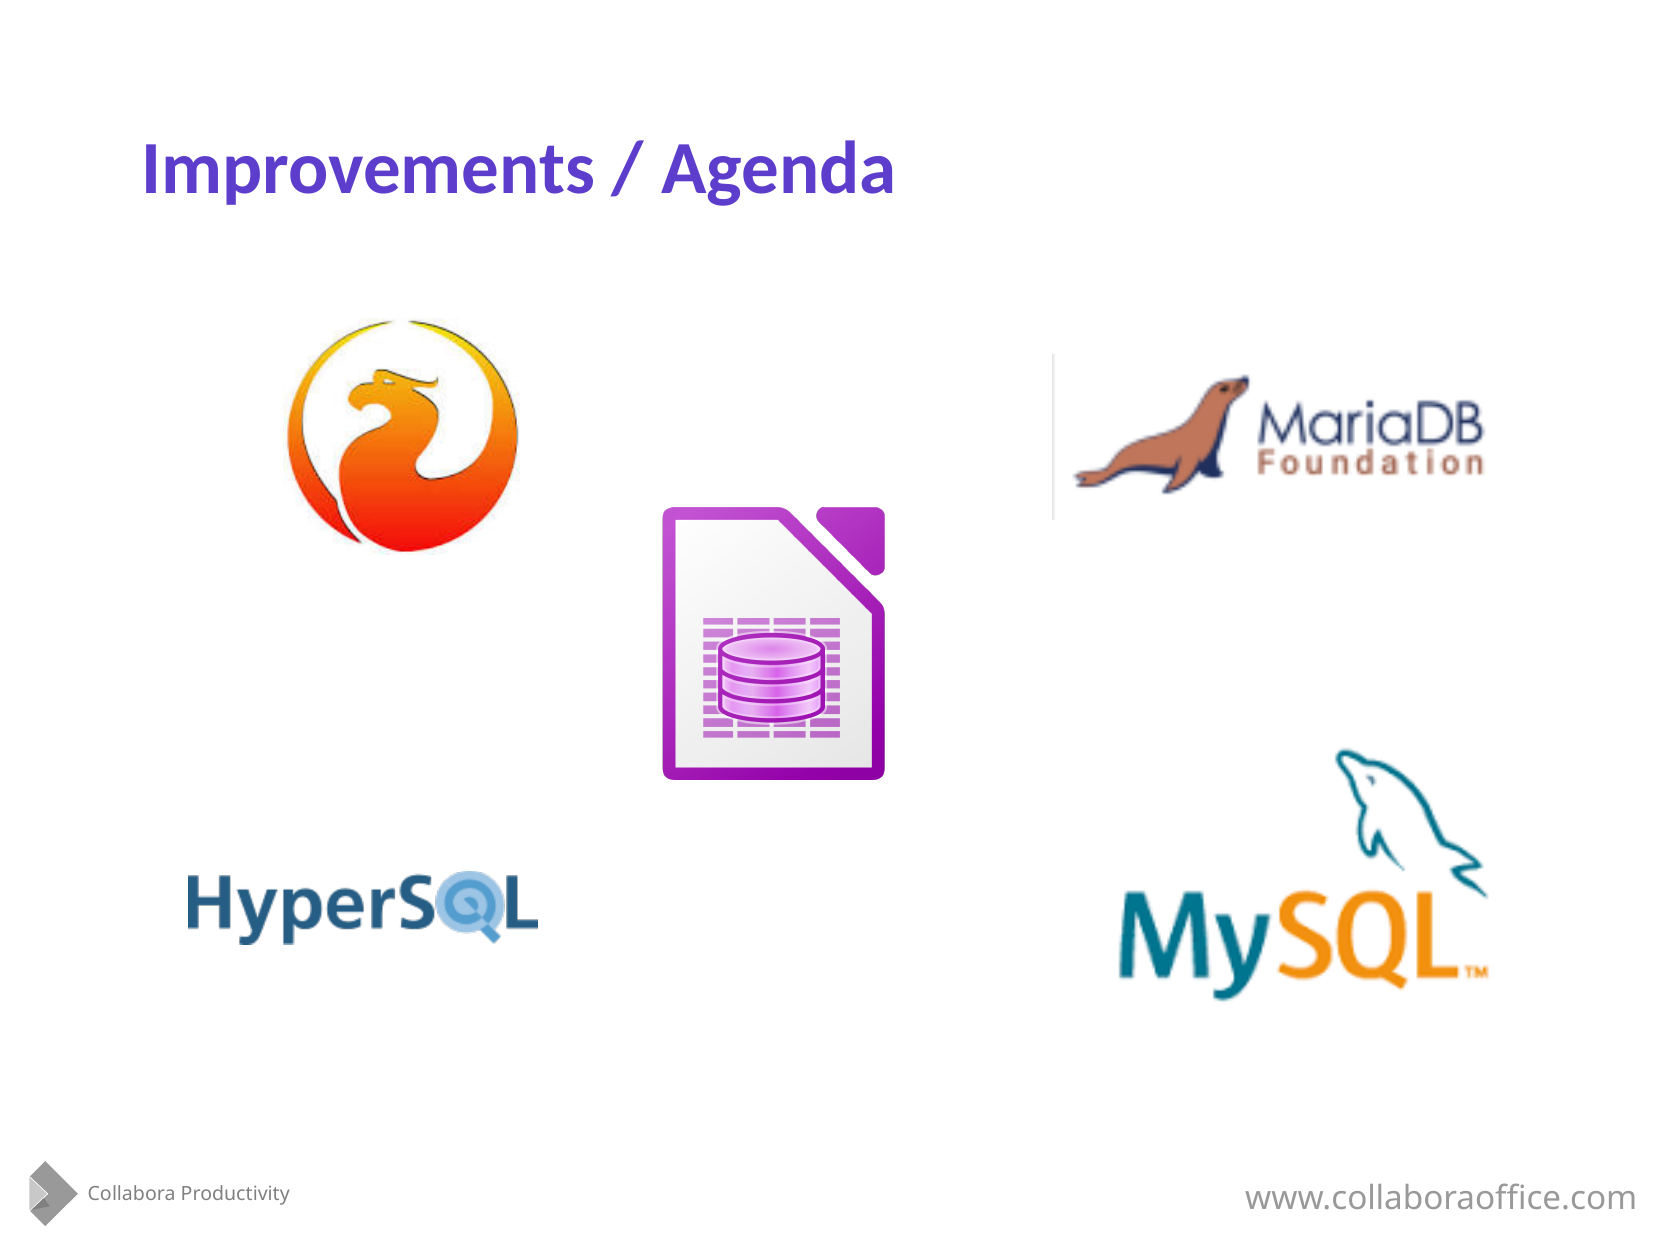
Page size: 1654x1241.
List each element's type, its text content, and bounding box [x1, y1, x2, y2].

picture [1052, 354, 1524, 520]
picture [637, 507, 910, 780]
picture [1110, 744, 1494, 1004]
title Improvements / Agenda [141, 37, 1571, 213]
picture [283, 318, 520, 555]
picture [188, 871, 538, 945]
